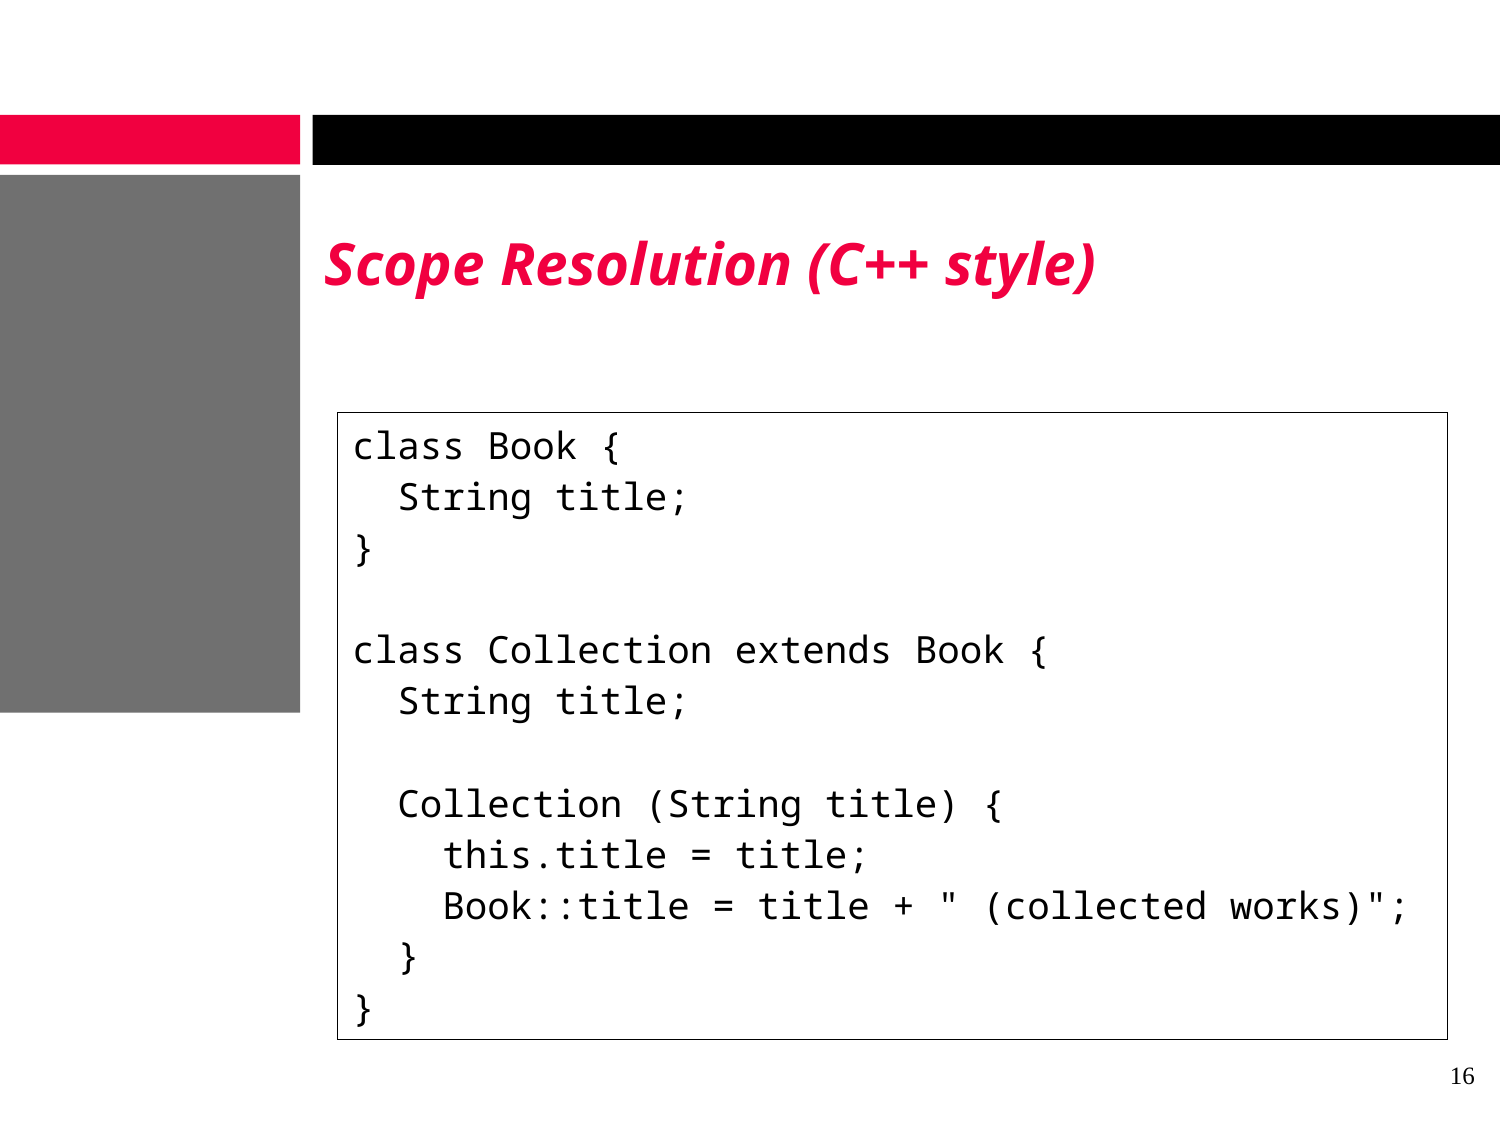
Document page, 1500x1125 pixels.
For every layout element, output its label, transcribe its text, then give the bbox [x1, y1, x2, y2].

text_box class Book { String title; } class Collection extends Book { String title; Collection (String title) { this.title = title; Book::title = title + " (collected works)"; } } [337, 412, 1448, 1032]
title Scope Resolution (C++ style) [324, 194, 1450, 331]
